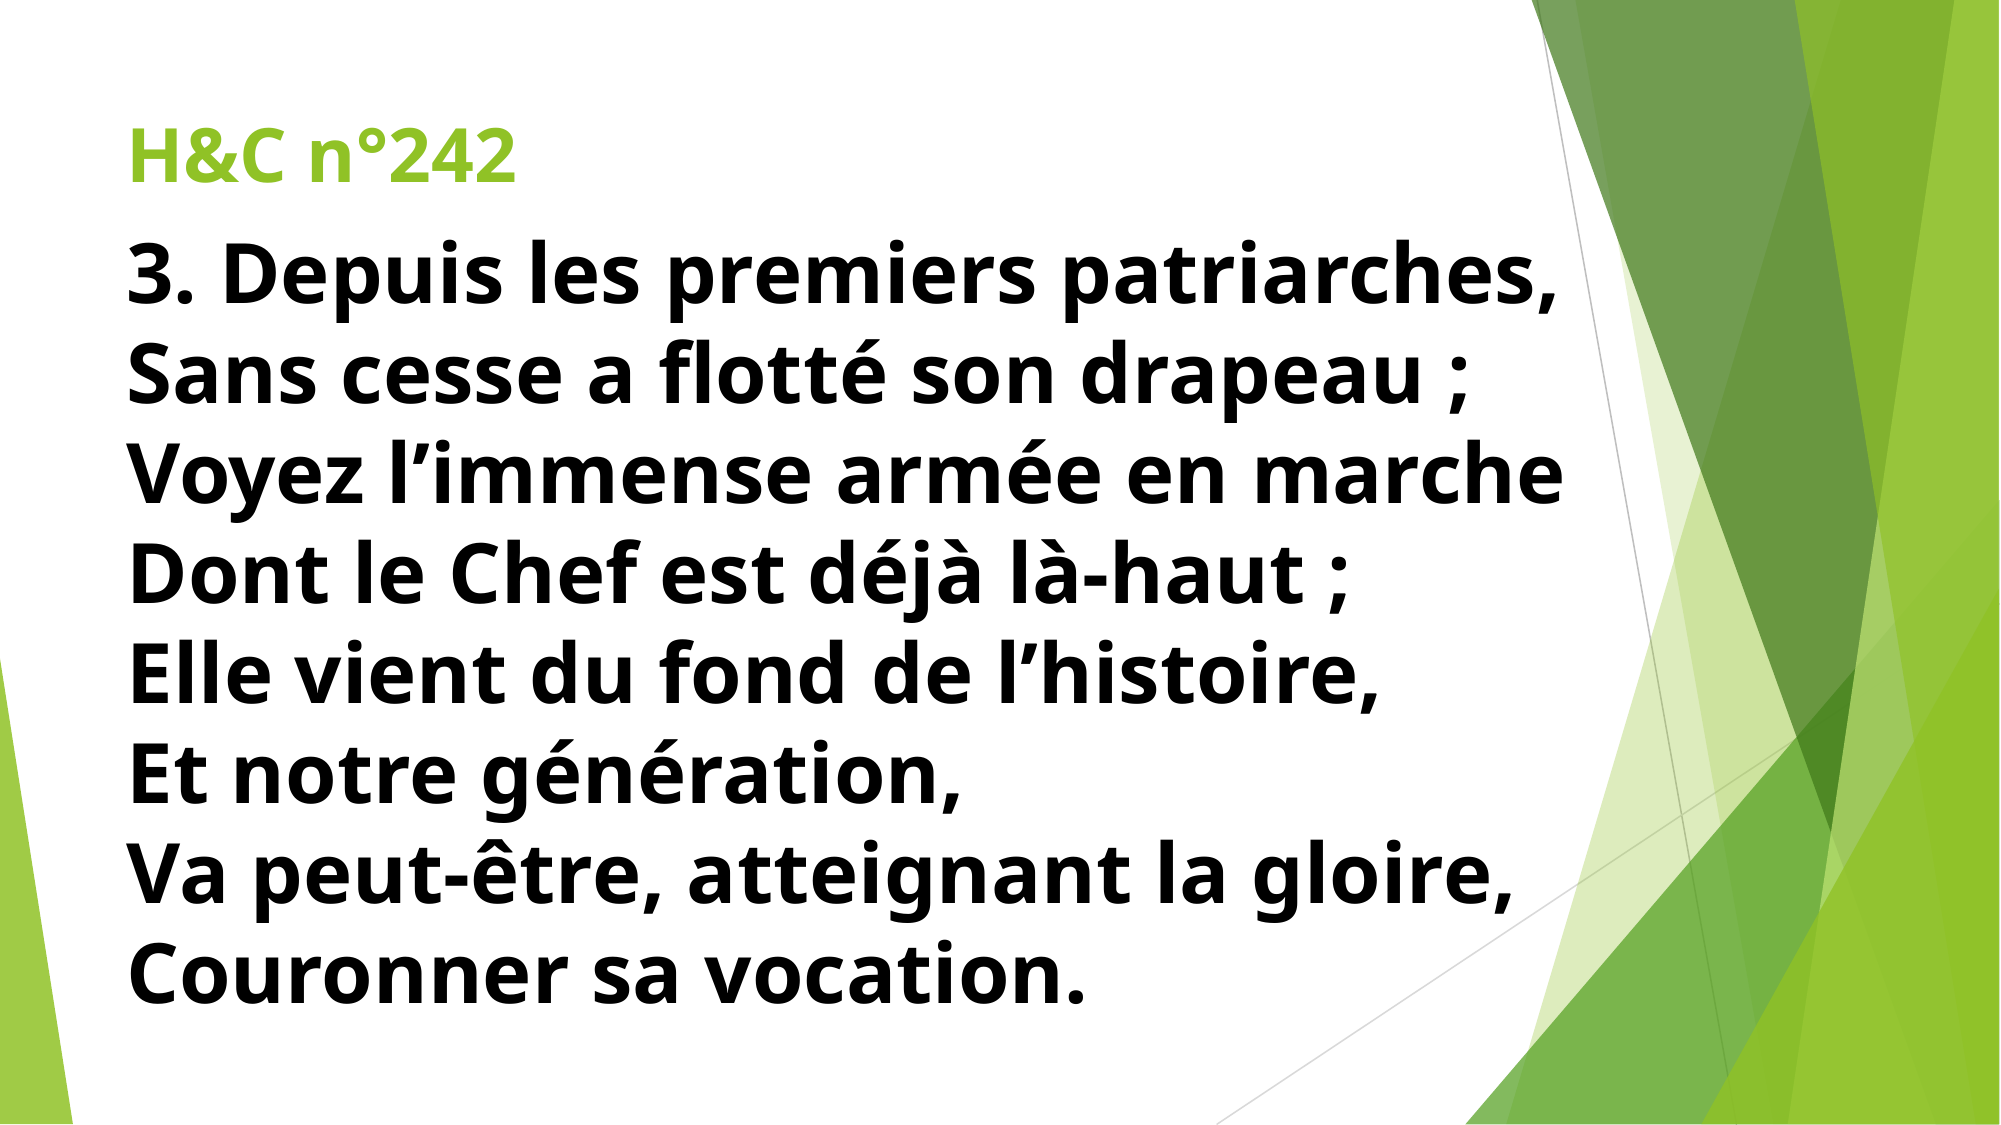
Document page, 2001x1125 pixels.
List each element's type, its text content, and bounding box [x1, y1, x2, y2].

text_box H&C n°242 [111, 99, 1522, 212]
text_box 3. Depuis les premiers patriarches, Sans cesse a flotté son drapeau ; Voyez l’immense armée en marche Dont le Chef est déjà là-haut ; Elle vient du fond de l’histoire, Et notre génération, Va peut-être, atteignant la gloire, Couronner sa vocation. [111, 212, 1949, 1063]
